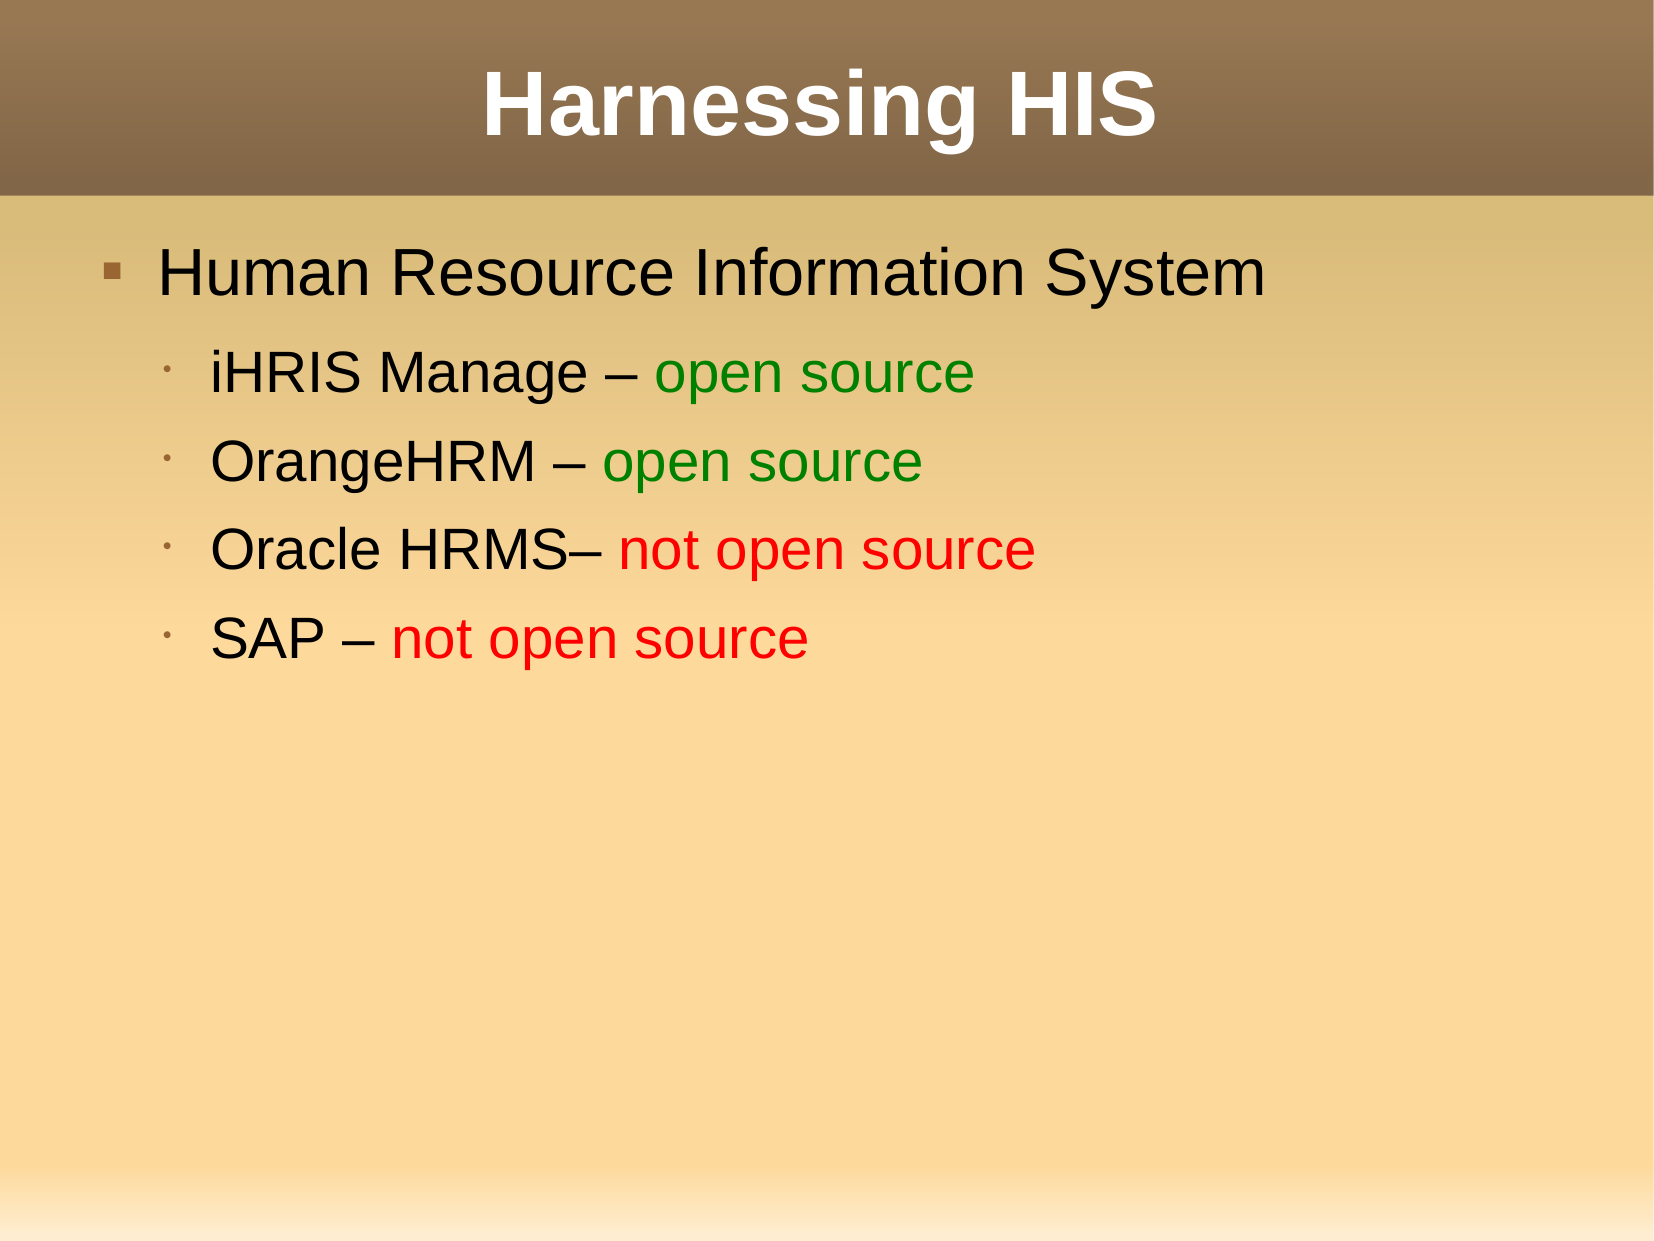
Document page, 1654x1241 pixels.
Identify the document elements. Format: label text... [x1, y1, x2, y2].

title Harnessing HIS [76, 0, 1565, 208]
list Human Resource Information System iHRIS Manage – open source OrangeHRM – open source Oracle HRMS– not open source SAP – not open source [68, 235, 1557, 1148]
picture [0, 0, 1654, 1241]
